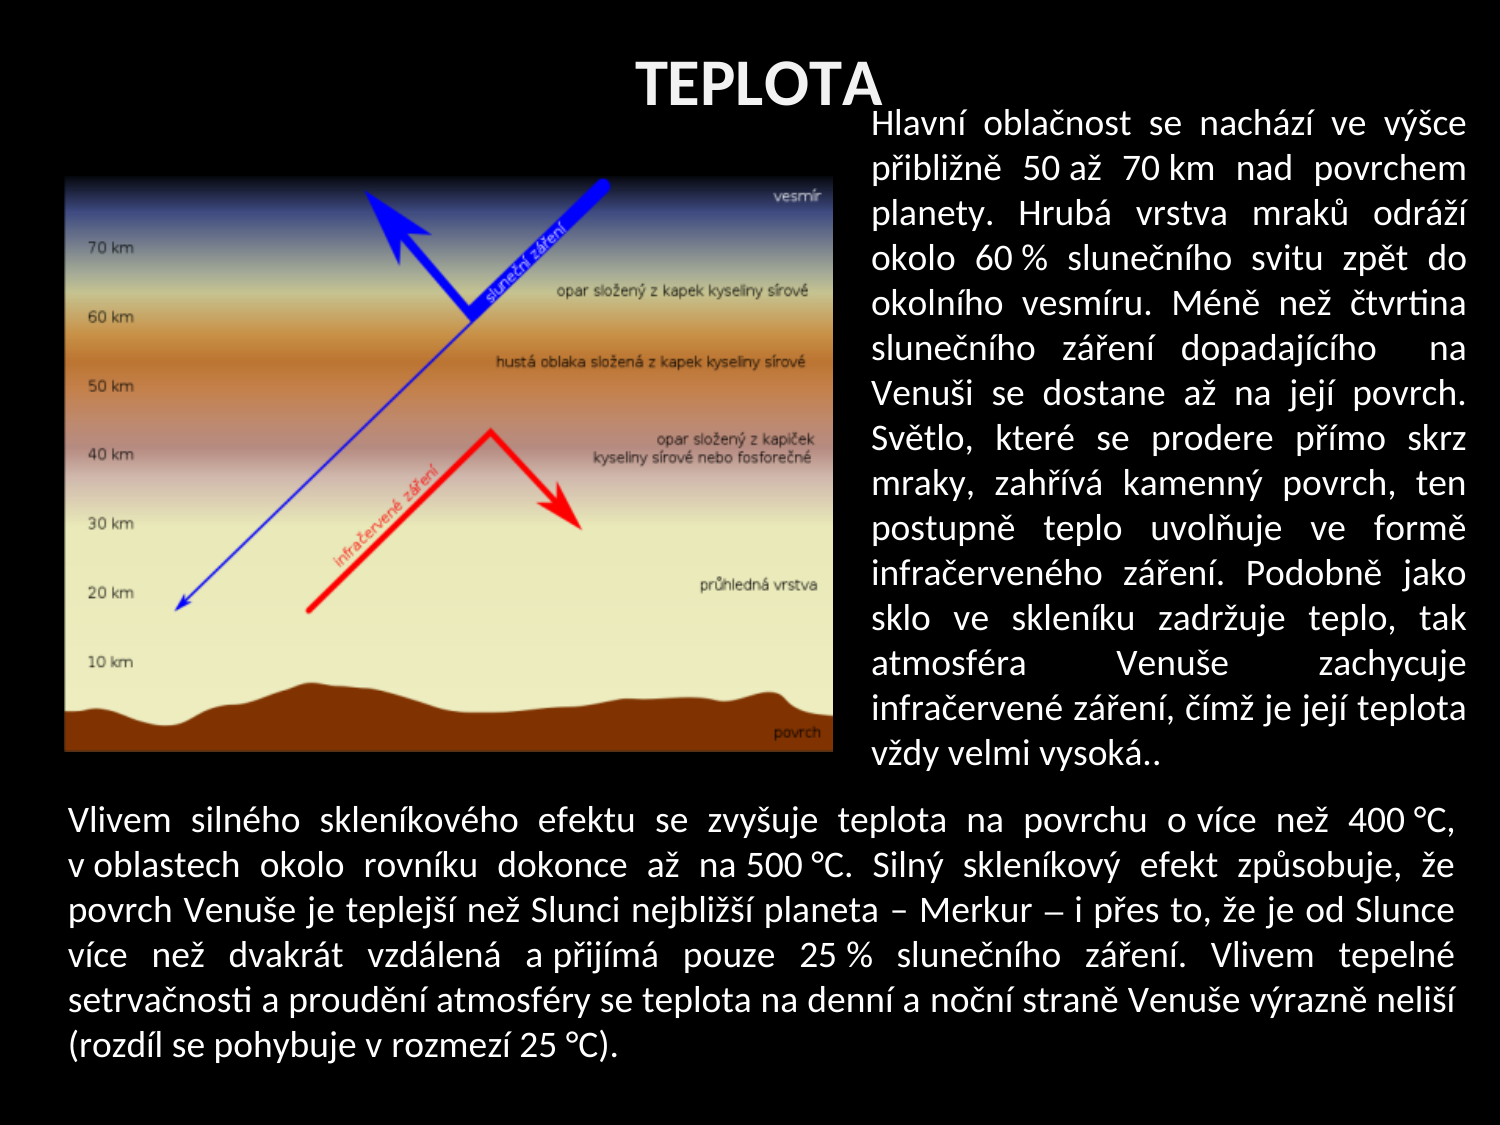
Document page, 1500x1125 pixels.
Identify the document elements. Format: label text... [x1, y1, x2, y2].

text_box TEPLOTA [856, 71, 868, 89]
picture [64, 176, 833, 752]
text_box Hlavní oblačnost se nachází ve výšce přibližně 50 až 70 km nad povrchem planety. Hrubá vrstva mraků odráží okolo 60 % slunečního svitu zpět do okolního vesmíru. Méně než čtvrtina slunečního záření dopadajícího na Venuši se dostane až na její povrch. Světlo, které se prodere přímo skrz mraky, zahřívá kamenný povrch, ten postupně teplo uvolňuje ve formě infračerveného záření. Podobně jako sklo ve skleníku zadržuje teplo, tak atmosféra Venuše zachycuje infračervené záření, čímž je její teplota vždy velmi vysoká.. [856, 90, 1483, 781]
text_box Vlivem silného skleníkového efektu se zvyšuje teplota na povrchu o více než 400 °C, v oblastech okolo rovníku dokonce až na 500 °C. Silný skleníkový efekt způsobuje, že povrch Venuše je teplejší než Slunci nejbližší planeta – Merkur – i přes to, že je od Slunce více než dvakrát vzdálená a přijímá pouze 25 % slunečního záření. Vlivem tepelné setrvačnosti a proudění atmosféry se teplota na denní a noční straně Venuše výrazně neliší (rozdíl se pohybuje v rozmezí 25 °C). [53, 786, 1471, 1073]
text_box TEPLOTA [620, 30, 898, 127]
